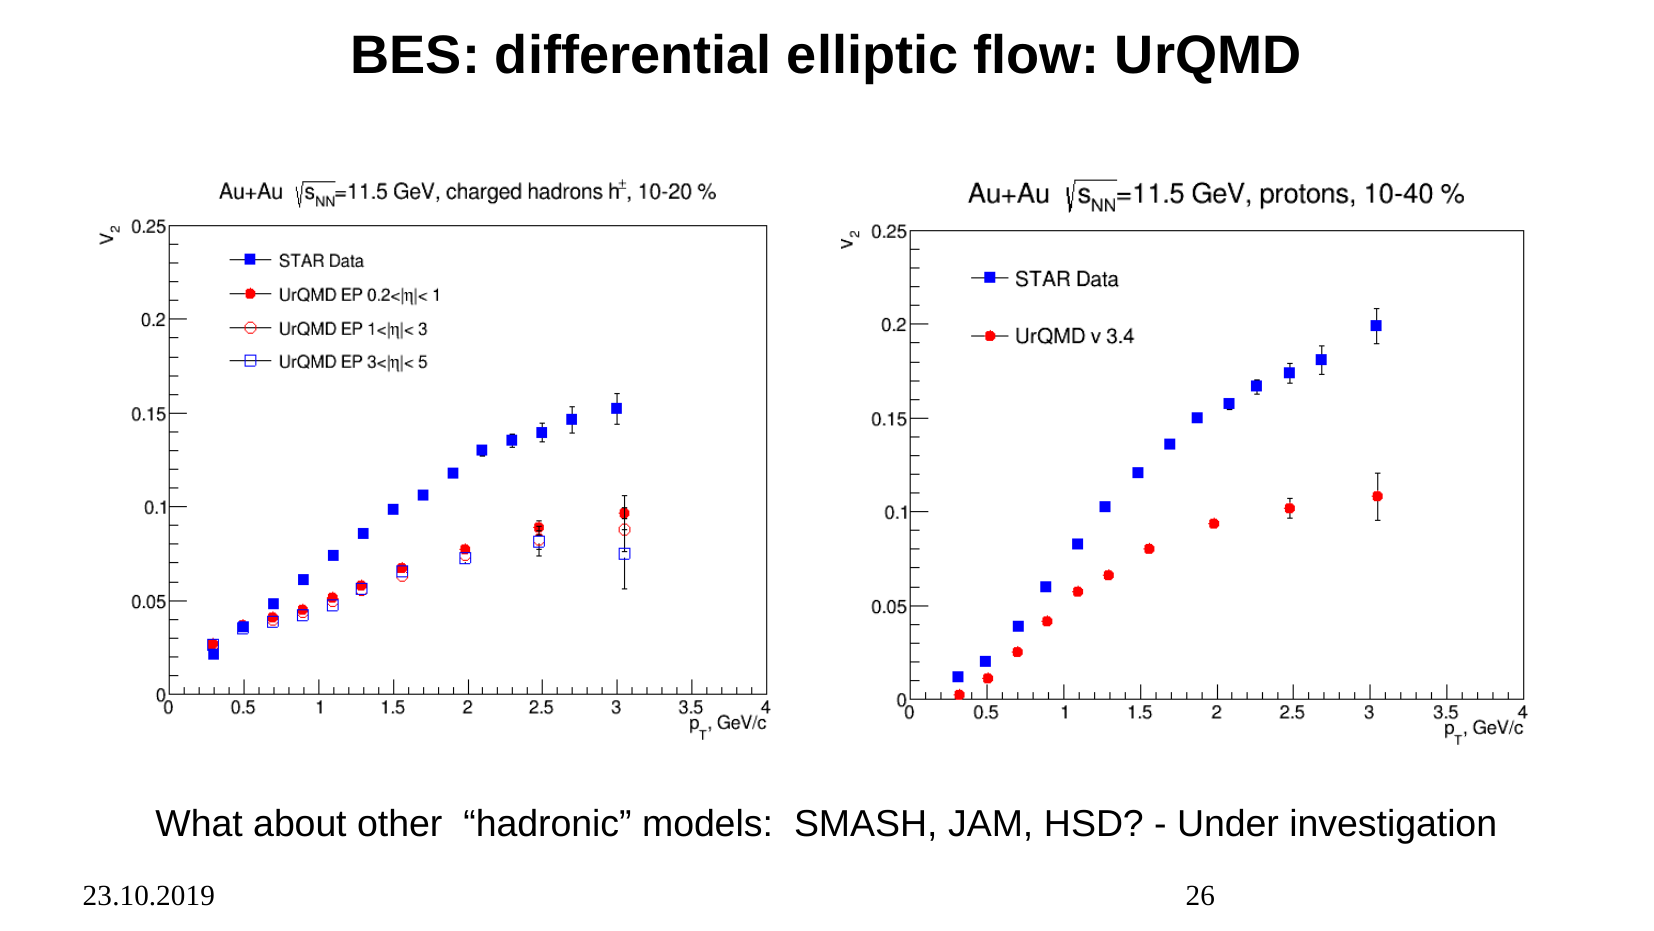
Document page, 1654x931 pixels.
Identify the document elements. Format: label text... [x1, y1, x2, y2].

text_box What about other “hadronic” models: SMASH, JAM, HSD? - Under investigation [54, 795, 1600, 853]
text_box 23.10.2019 [82, 853, 468, 912]
title BES: differential elliptic flow: UrQMD [59, 4, 1595, 101]
text_box [1185, 853, 1571, 912]
picture [95, 167, 1600, 758]
